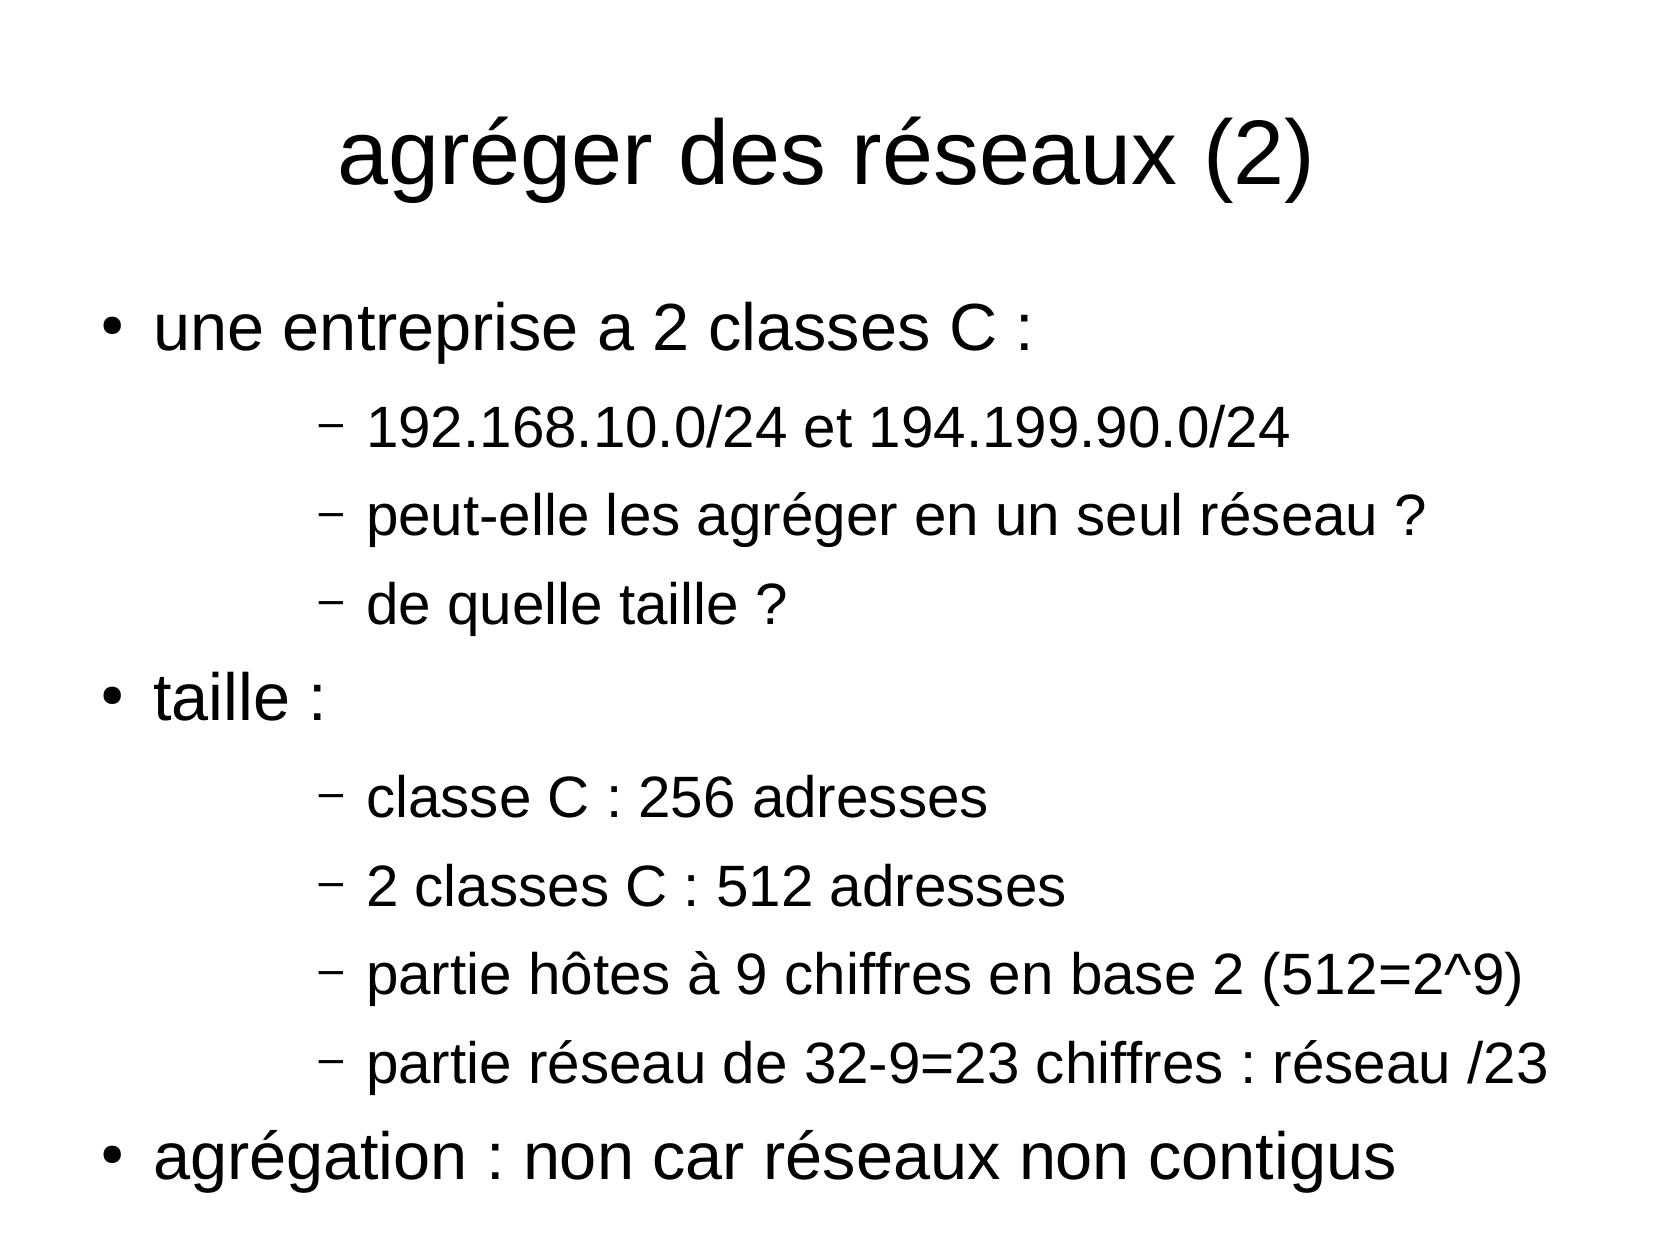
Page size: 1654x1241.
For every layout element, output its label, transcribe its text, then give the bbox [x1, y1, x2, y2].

list une entreprise a 2 classes C : 192.168.10.0/24 et 194.199.90.0/24 peut-elle les agréger en un seul réseau ? de quelle taille ? taille : classe C : 256 adresses 2 classes C : 512 adresses partie hôtes à 9 chiffres en base 2 (512=2^9) partie réseau de 32-9=23 chiffres : réseau /23 agrégation : non car réseaux non contigus [82, 290, 1571, 1196]
title agréger des réseaux (2) [82, 49, 1571, 257]
